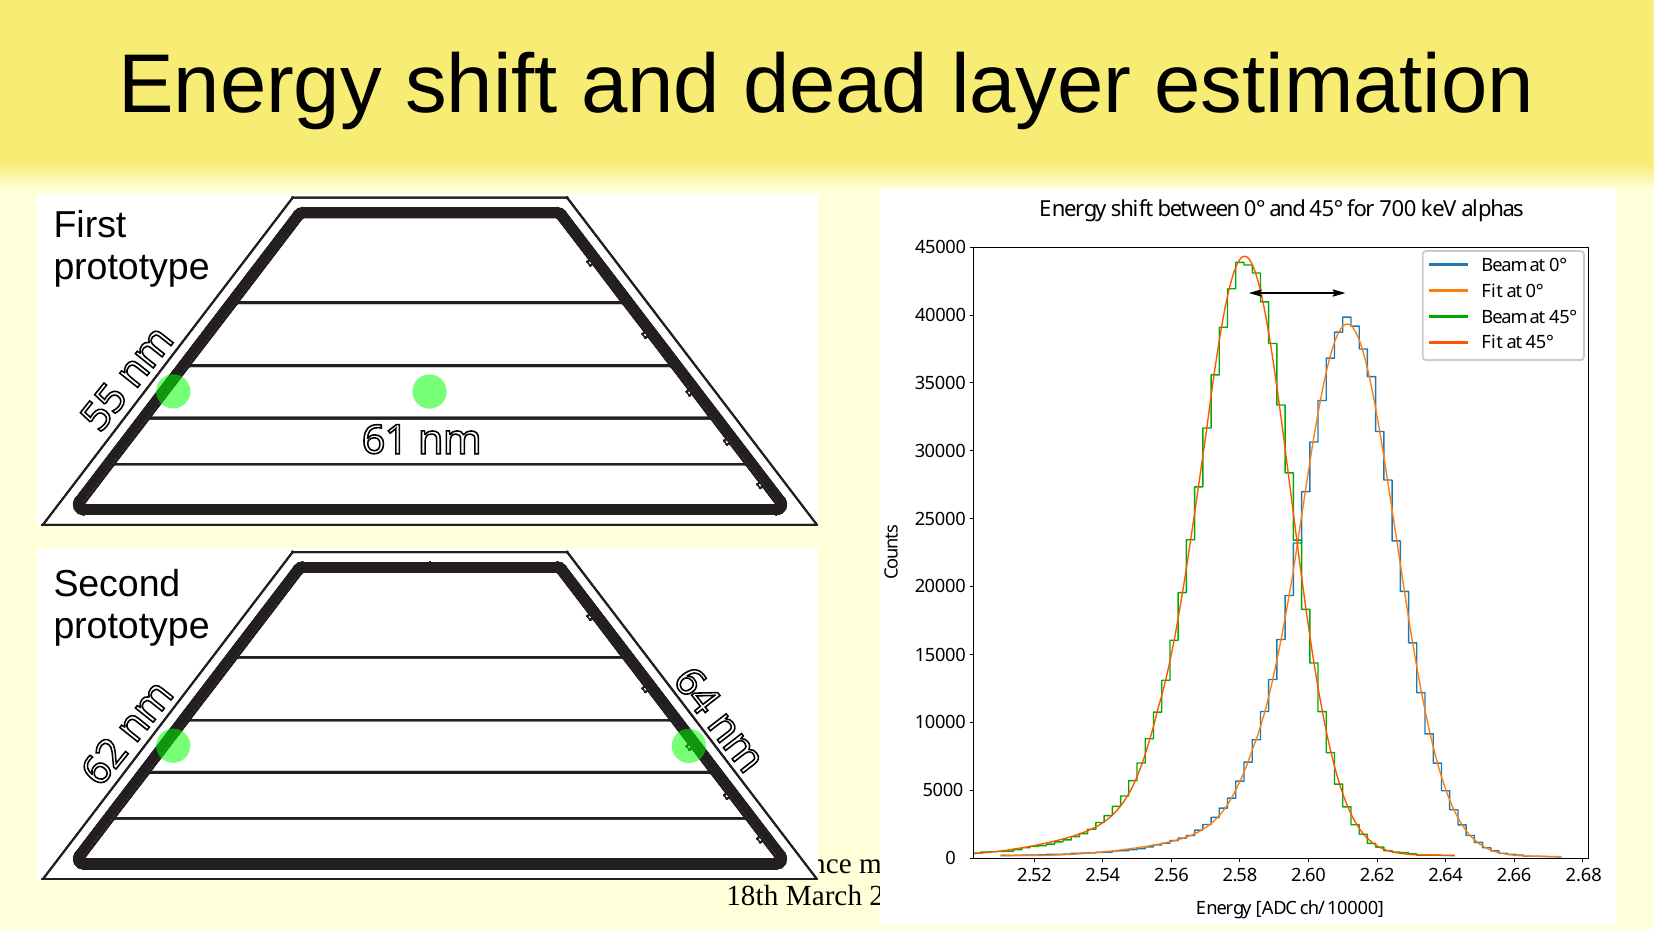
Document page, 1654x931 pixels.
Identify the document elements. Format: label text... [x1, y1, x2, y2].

picture [37, 193, 819, 526]
picture [879, 188, 1617, 926]
text_box Second prototype [38, 555, 225, 654]
text_box First prototype [38, 196, 225, 296]
title Energy shift and dead layer estimation [82, 19, 1571, 148]
picture [37, 548, 819, 881]
